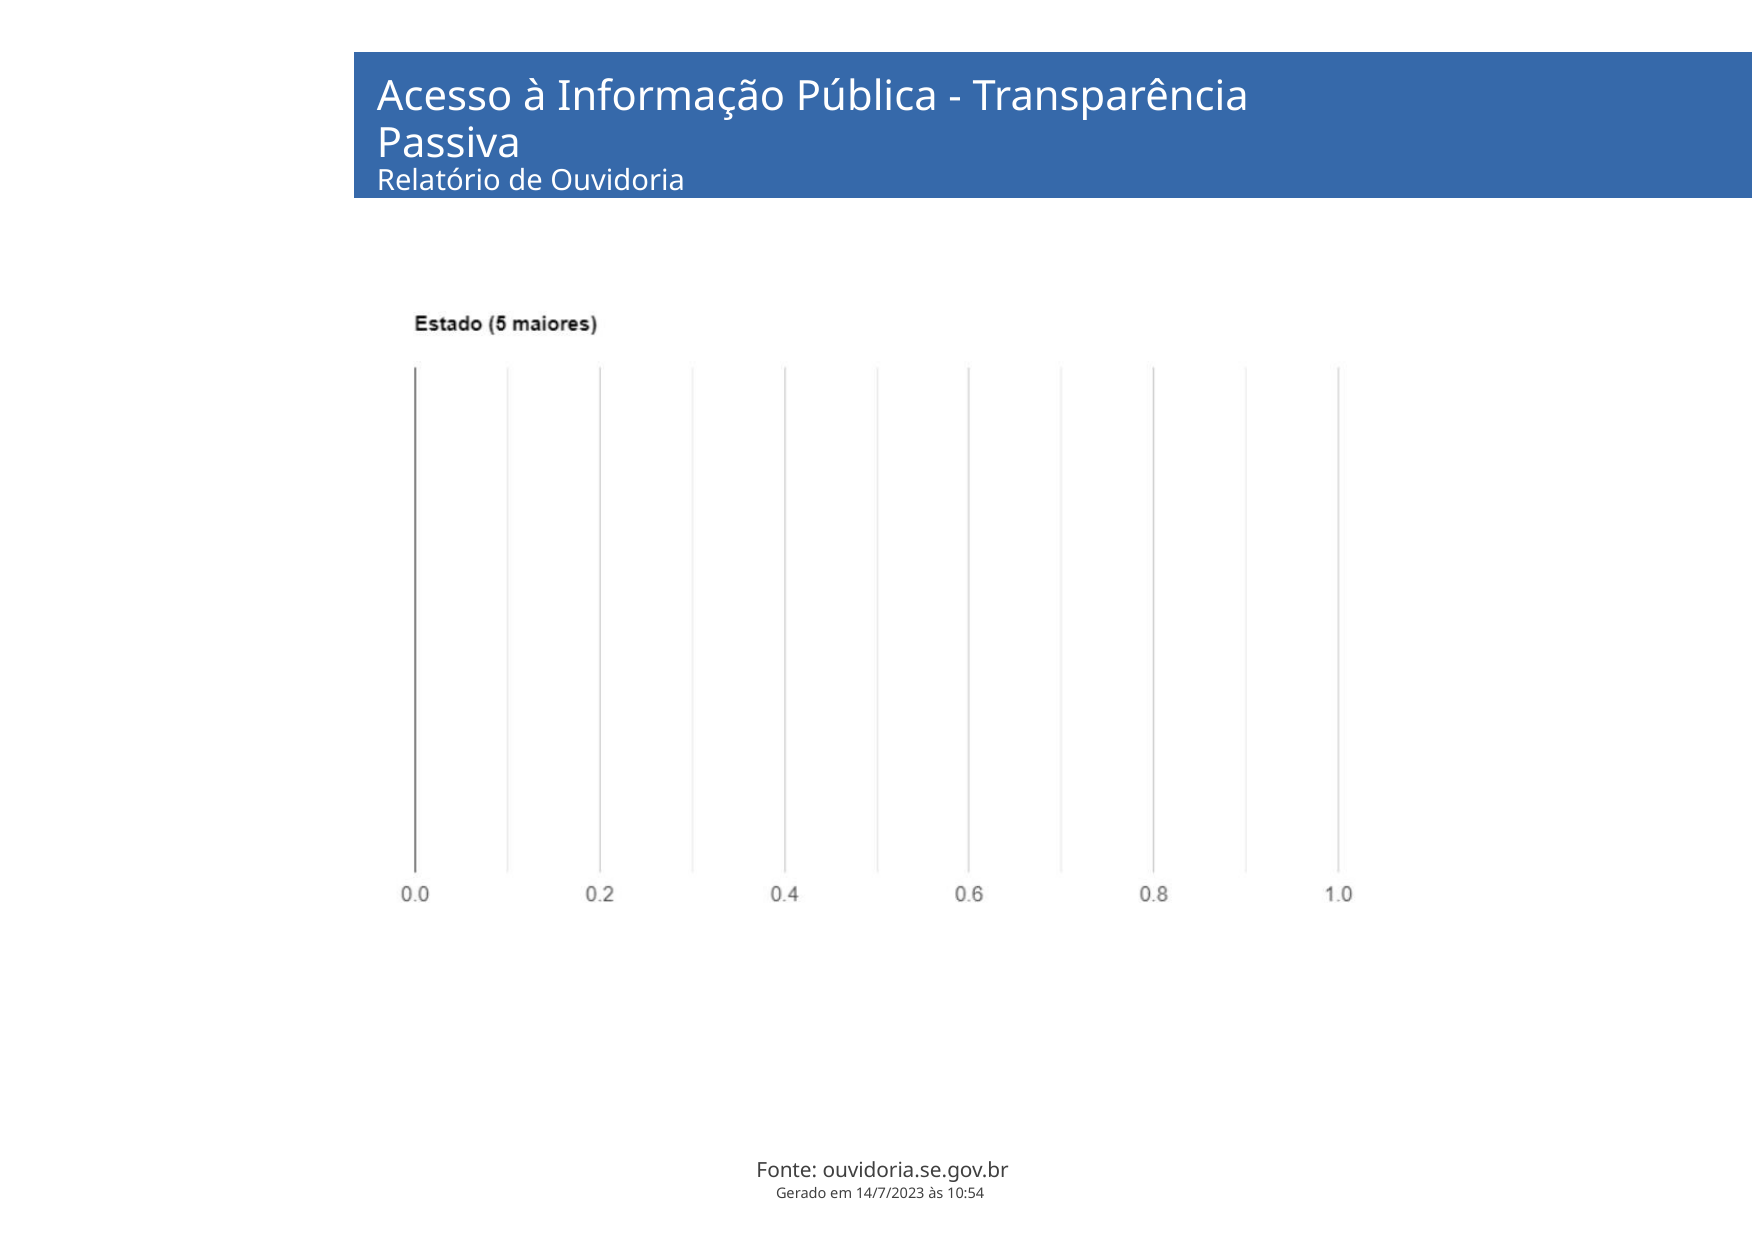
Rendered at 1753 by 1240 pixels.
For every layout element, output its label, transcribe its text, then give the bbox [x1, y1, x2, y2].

text_box Fonte: ouvidoria.se.gov.br Gerado em 14/7/2023 às 10:54 [756, 1158, 1023, 1202]
text_box Acesso à Informação Pública - Transparência Passiva Relatório de Ouvidoria EMSETUR - Abril a Abril de 2023 [376, 72, 1403, 228]
text_box [155, 211, 1599, 1028]
text_box [354, 52, 1752, 198]
